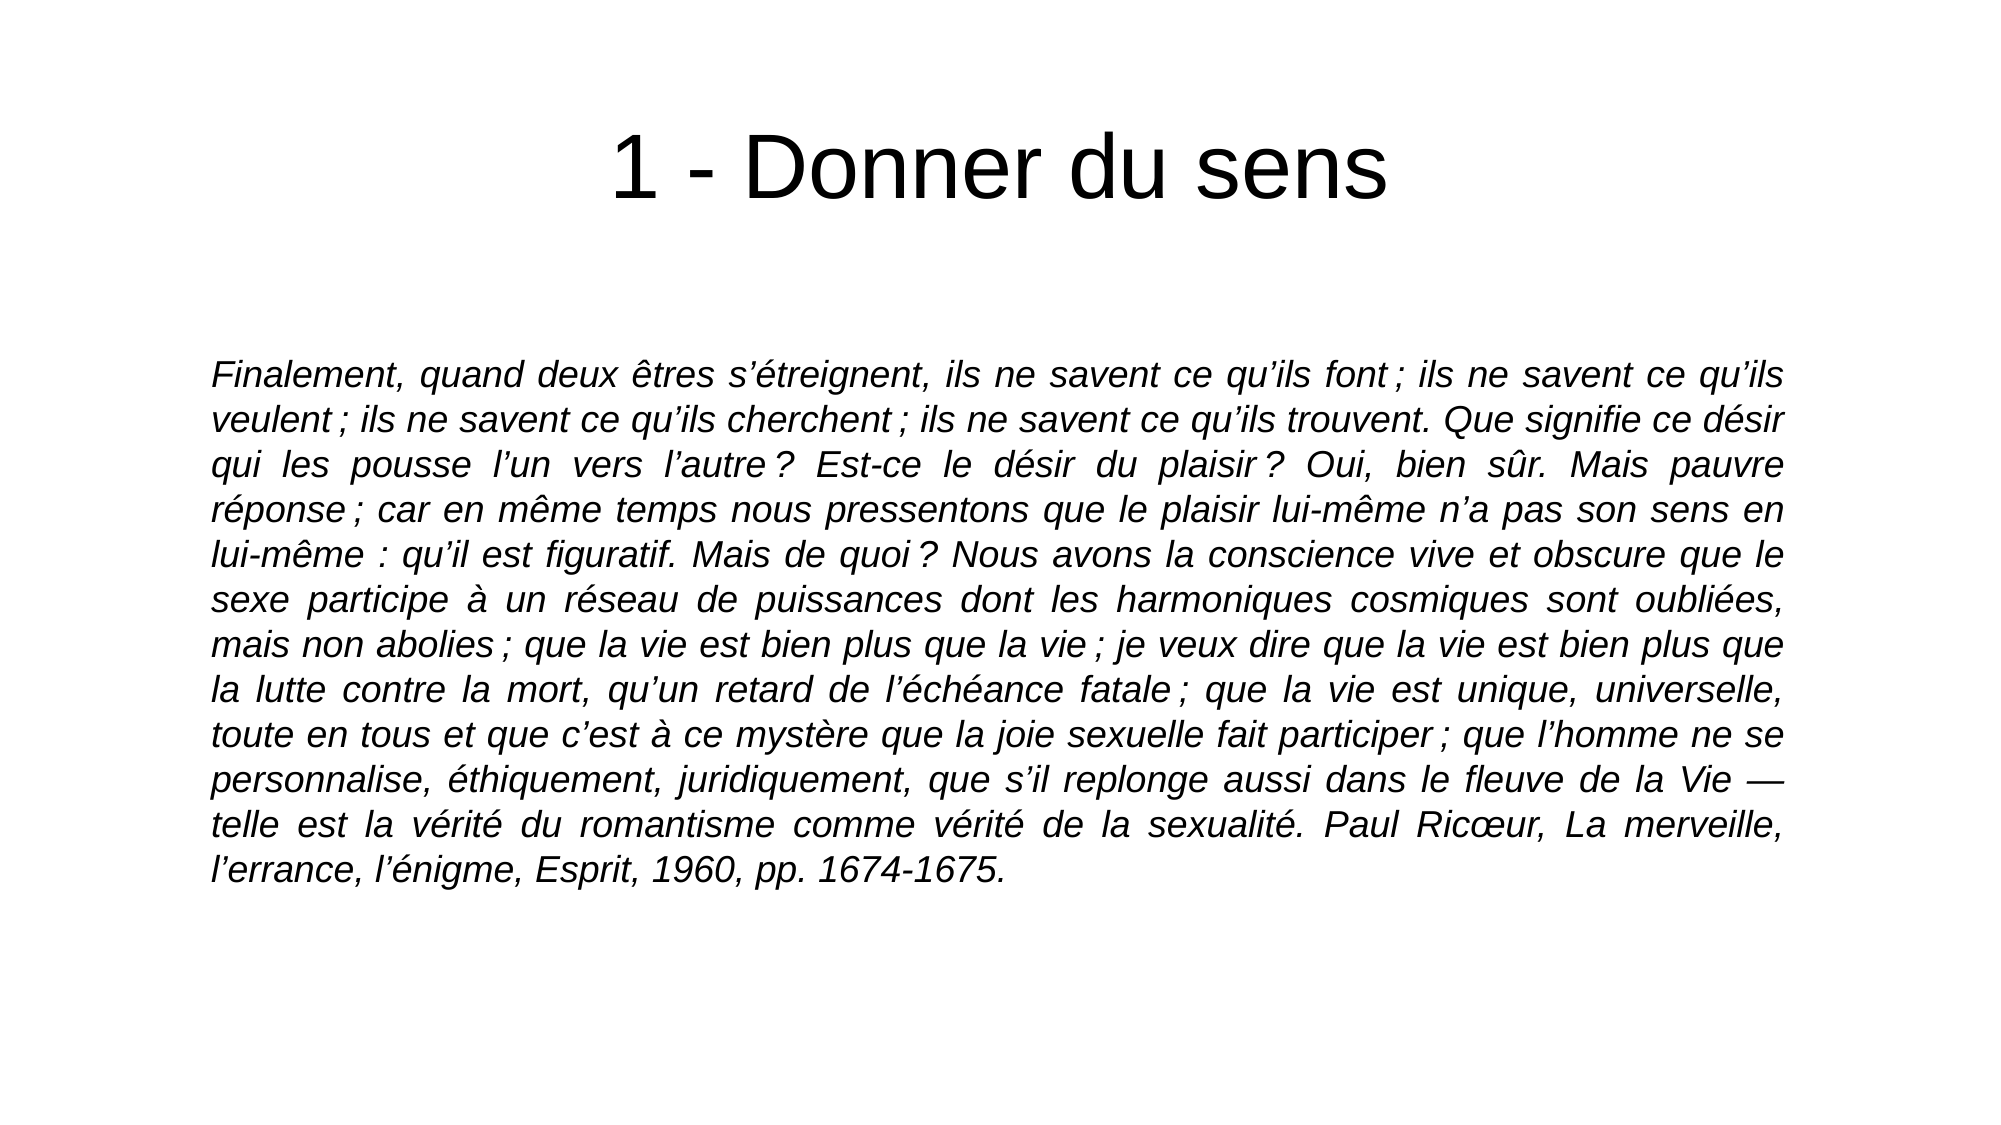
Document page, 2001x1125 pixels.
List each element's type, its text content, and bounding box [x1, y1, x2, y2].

title 1 - Donner du sens [137, 59, 1863, 278]
text_box Finalement, quand deux êtres s’étreignent, ils ne savent ce qu’ils font ; ils ne savent ce qu’ils veulent ; ils ne savent ce qu’ils cherchent ; ils ne savent ce qu’ils trouvent. Que signifie ce désir qui les pousse l’un vers l’autre ? Est-ce le désir du plaisir ? Oui, bien sûr. Mais pauvre réponse ; car en même temps nous pressentons que le plaisir lui-même n’a pas son sens en lui-même : qu’il est figuratif. Mais de quoi ? Nous avons la conscience vive et obscure que le sexe participe à un réseau de puissances dont les harmoniques cosmiques sont oubliées, mais non abolies ; que la vie est bien plus que la vie ; je veux dire que la vie est bien plus que la lutte contre la mort, qu’un retard de l’échéance fatale ; que la vie est unique, universelle, toute en tous et que c’est à ce mystère que la joie sexuelle fait participer ; que l’homme ne se personnalise, éthiquement, juridiquement, que s’il replonge aussi dans le fleuve de la Vie —telle est la vérité du romantisme comme vérité de la sexualité. Paul Ricœur, La merveille, l’errance, l’énigme, Esprit, 1960, pp. 1674-1675. [107, 342, 1801, 904]
